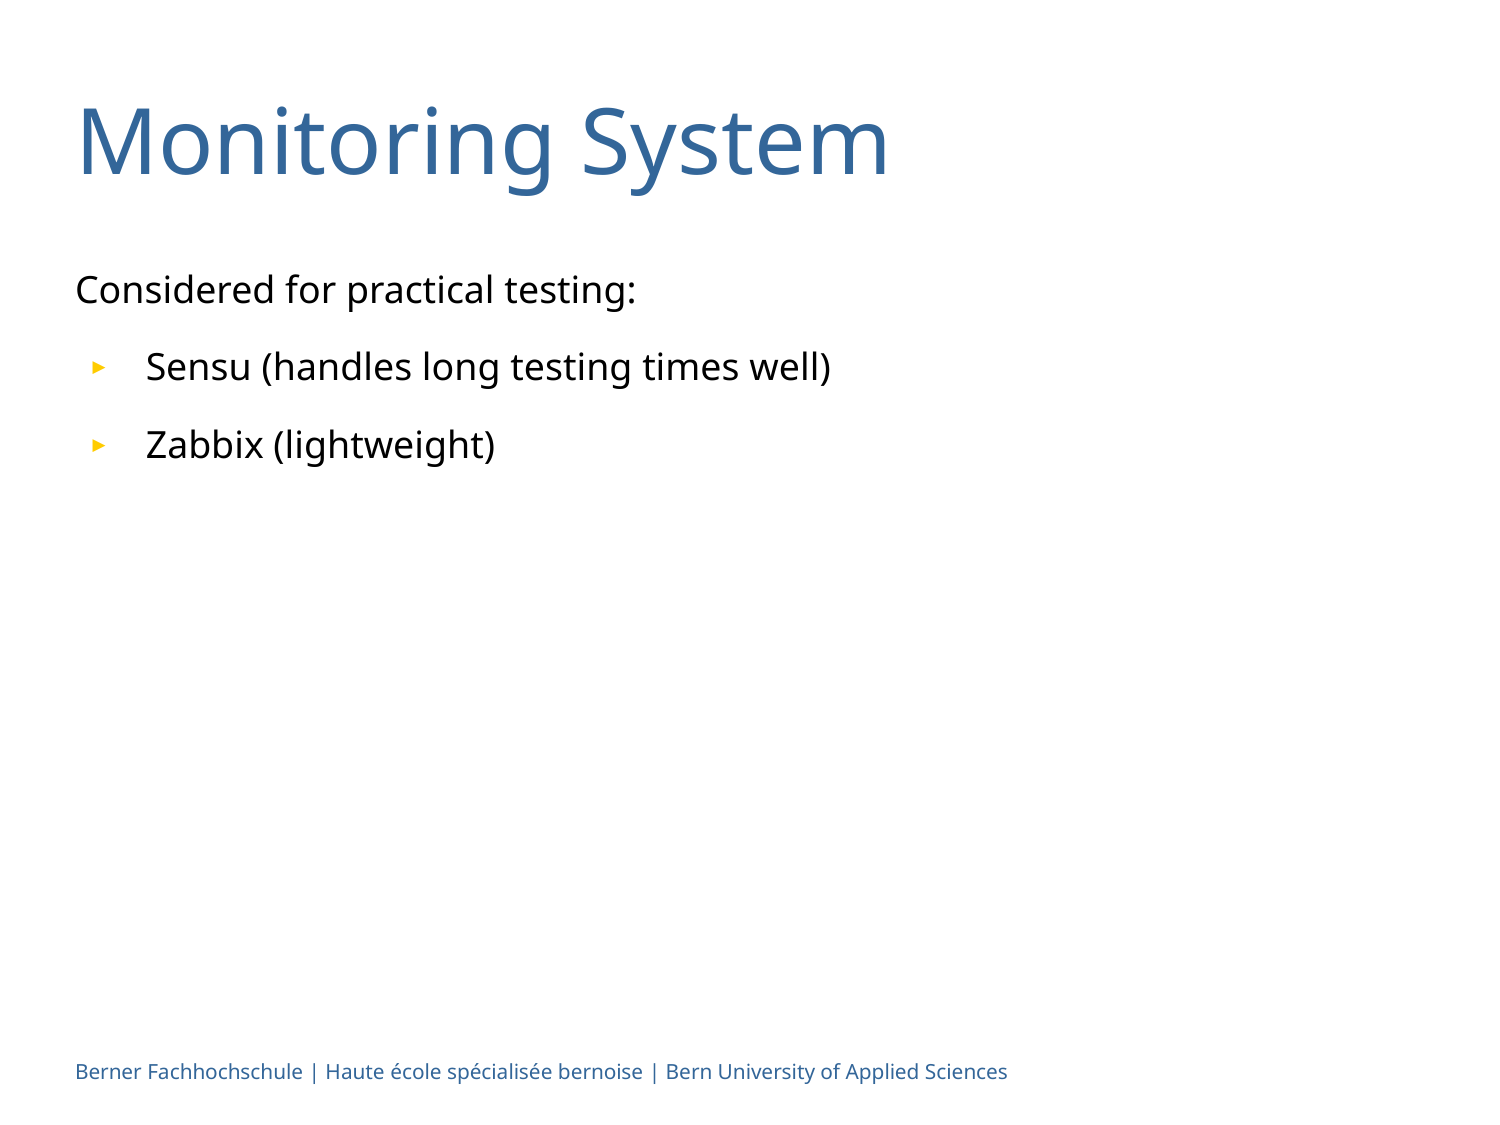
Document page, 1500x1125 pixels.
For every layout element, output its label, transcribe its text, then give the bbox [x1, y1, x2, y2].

title Monitoring System [75, 0, 1425, 263]
list Considered for practical testing: Sensu (handles long testing times well) Zabbix (lightweight) [75, 263, 1425, 1006]
